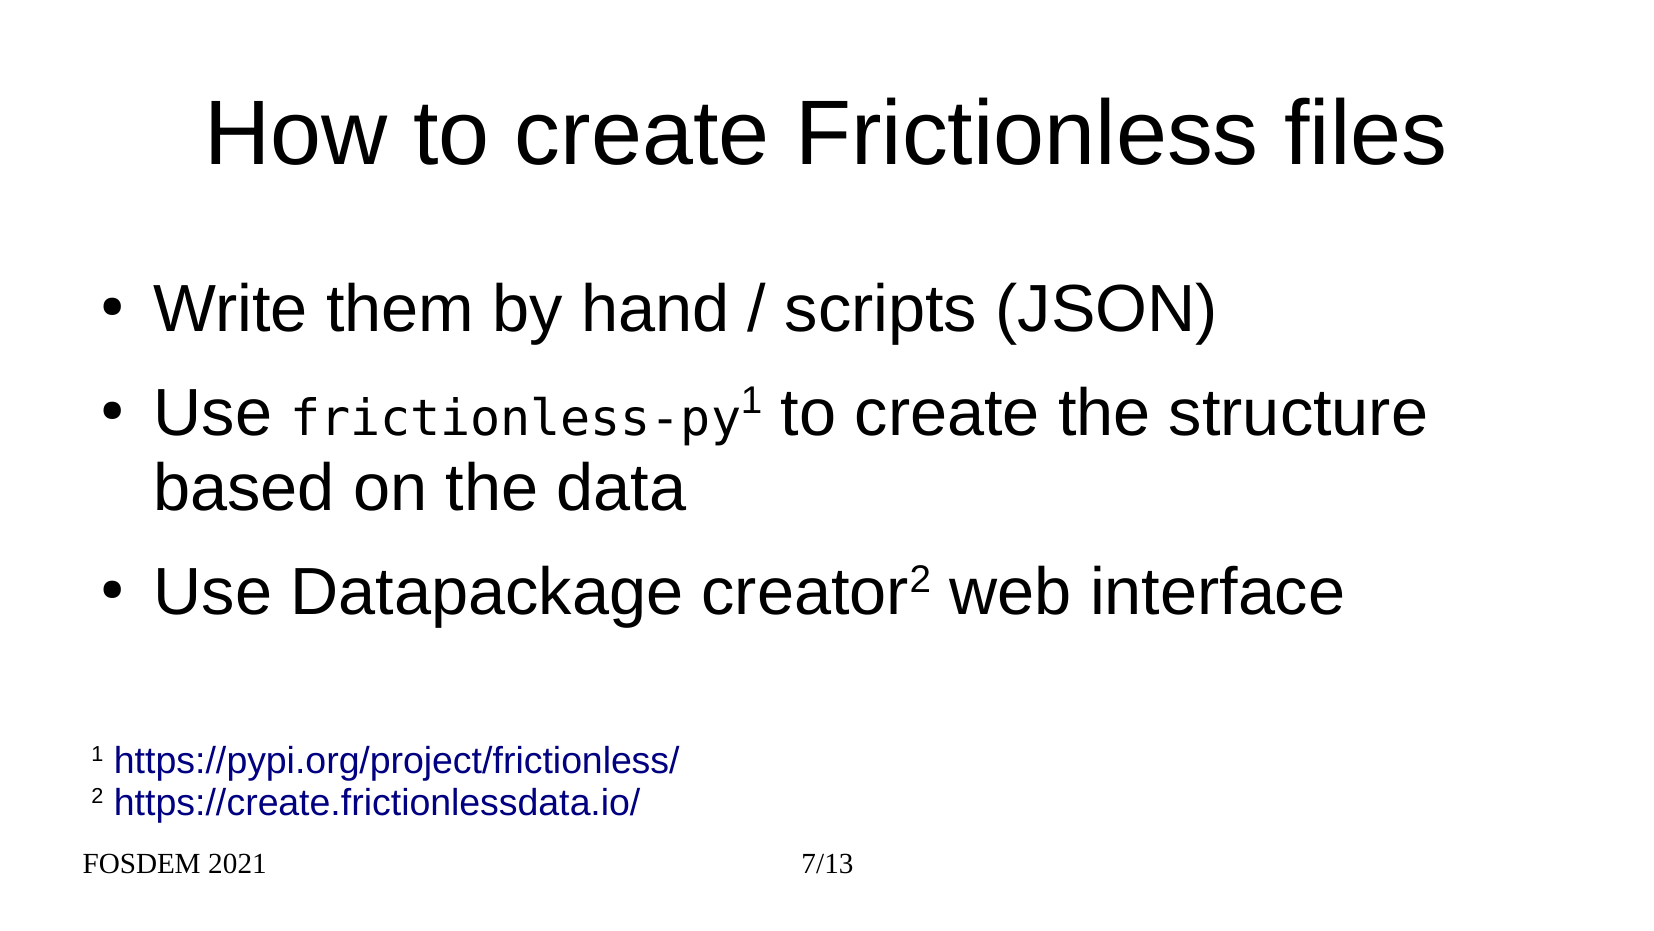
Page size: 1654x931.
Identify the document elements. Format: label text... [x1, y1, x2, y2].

text_box 1 https://pypi.org/project/frictionless/ 2 https://create.frictionlessdata.io/ [76, 732, 727, 832]
title How to create Frictionless files [82, 29, 1571, 235]
list Write them by hand / scripts (JSON) Use frictionless-py1 to create the structure based on the data Use Datapackage creator2 web interface [82, 270, 1571, 709]
